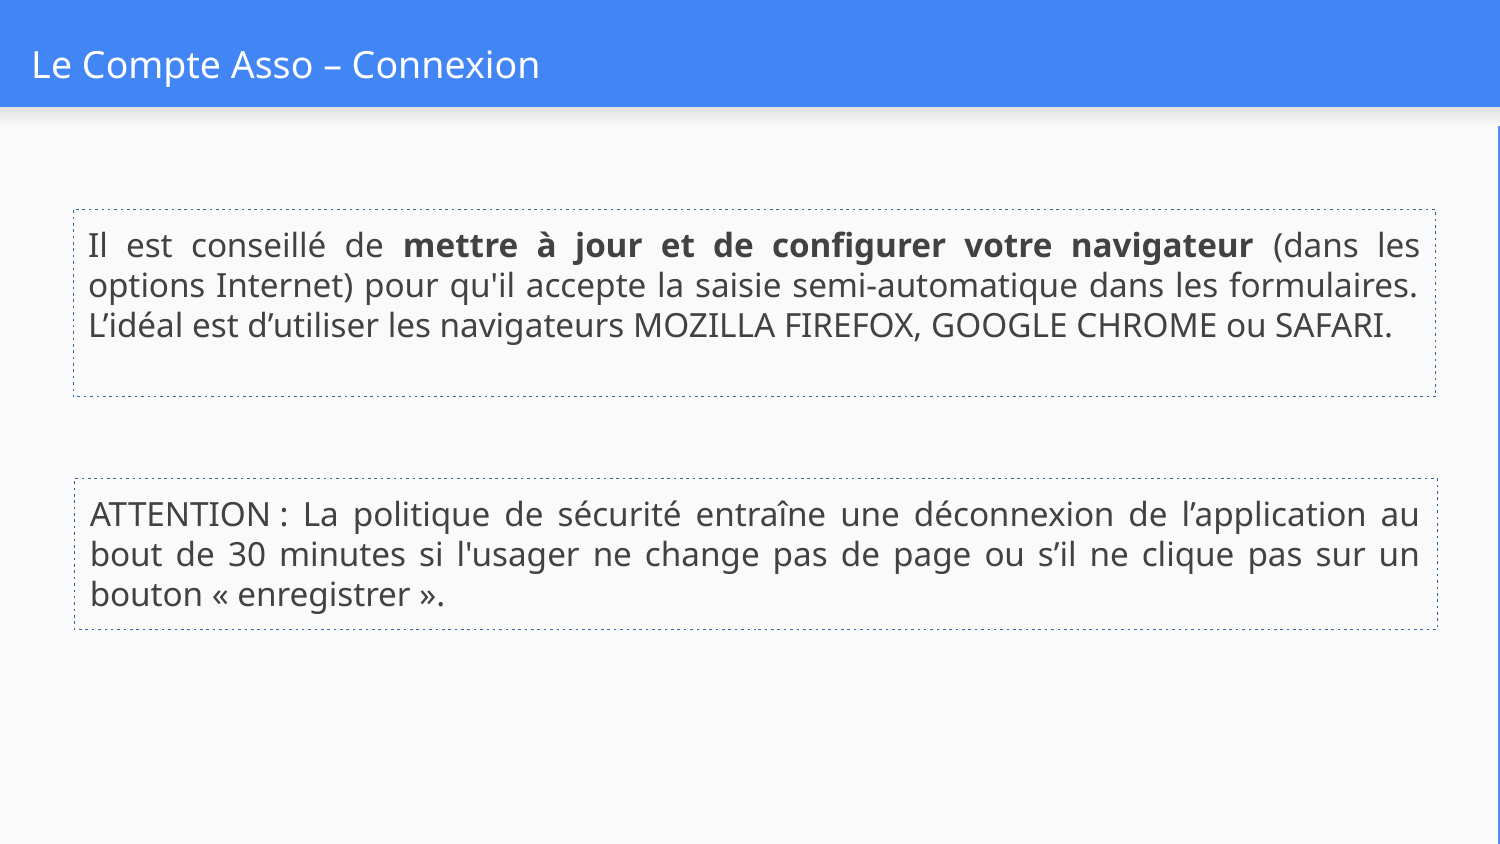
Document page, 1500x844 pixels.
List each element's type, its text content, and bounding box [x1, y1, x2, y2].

title Le Compte Asso – Connexion [16, 2, 1465, 102]
list Il est conseillé de mettre à jour et de configurer votre navigateur (dans les options Internet) pour qu'il accepte la saisie semi-automatique dans les formulaires. L’idéal est d’utiliser les navigateurs MOZILLA FIREFOX, GOOGLE CHROME ou SAFARI. [73, 209, 1436, 397]
list ATTENTION : La politique de sécurité entraîne une déconnexion de l’application au bout de 30 minutes si l'usager ne change pas de page ou s’il ne clique pas sur un bouton « enregistrer ». [74, 478, 1438, 630]
